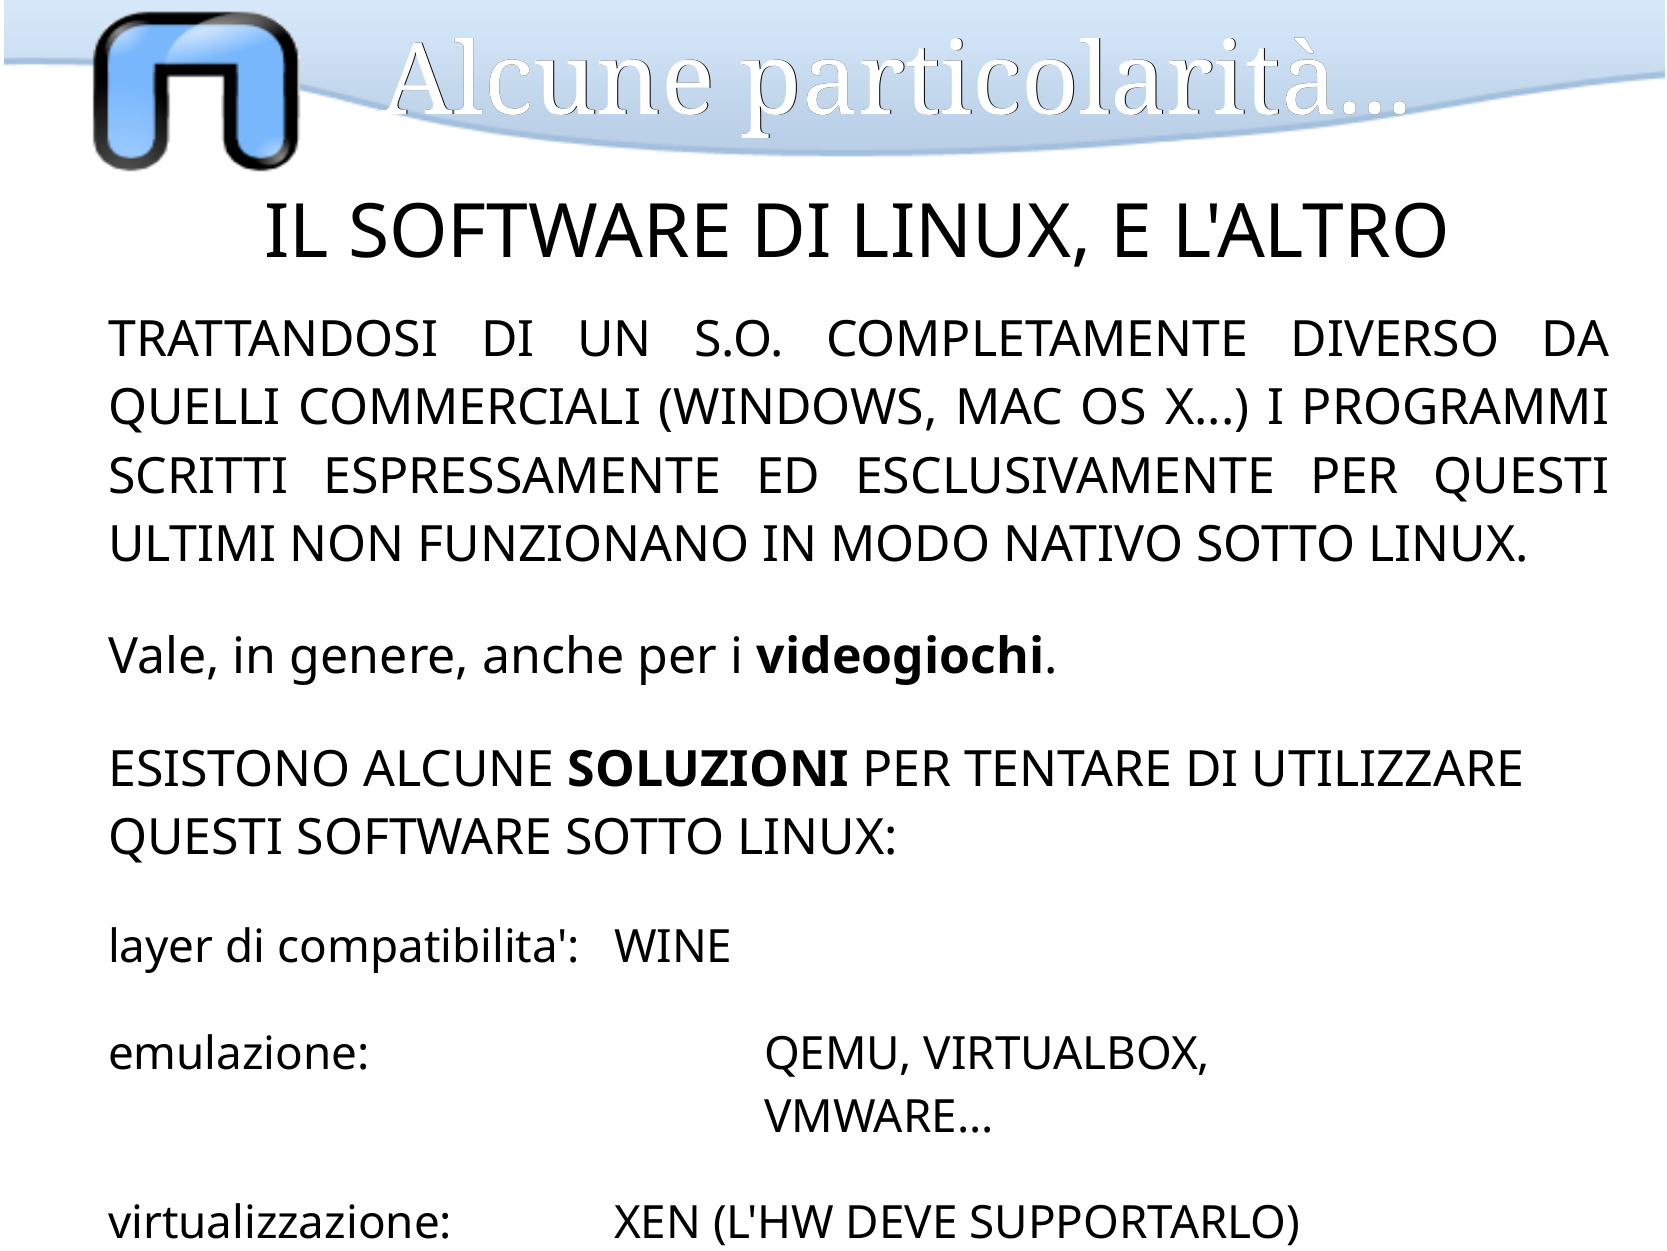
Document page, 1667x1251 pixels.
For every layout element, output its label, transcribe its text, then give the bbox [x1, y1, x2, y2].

list TRATTANDOSI DI UN S.O. COMPLETAMENTE DIVERSO DA QUELLI COMMERCIALI (WINDOWS, MAC OS X...) I PROGRAMMI SCRITTI ESPRESSAMENTE ED ESCLUSIVAMENTE PER QUESTI ULTIMI NON FUNZIONANO IN MODO NATIVO SOTTO LINUX. Vale, in genere, anche per i videogiochi. ESISTONO ALCUNE SOLUZIONI PER TENTARE DI UTILIZZARE QUESTI SOFTWARE SOTTO LINUX: layer di compatibilita': WINE emulazione: QEMU, VIRTUALBOX, VMWARE... virtualizzazione: XEN (L'HW DEVE SUPPORTARLO) [108, 303, 1611, 1233]
picture [0, 0, 1667, 1251]
text_box Alcune particolarità... [368, 0, 1476, 143]
title IL SOFTWARE DI LINUX, E L'ALTRO [186, 95, 1529, 303]
